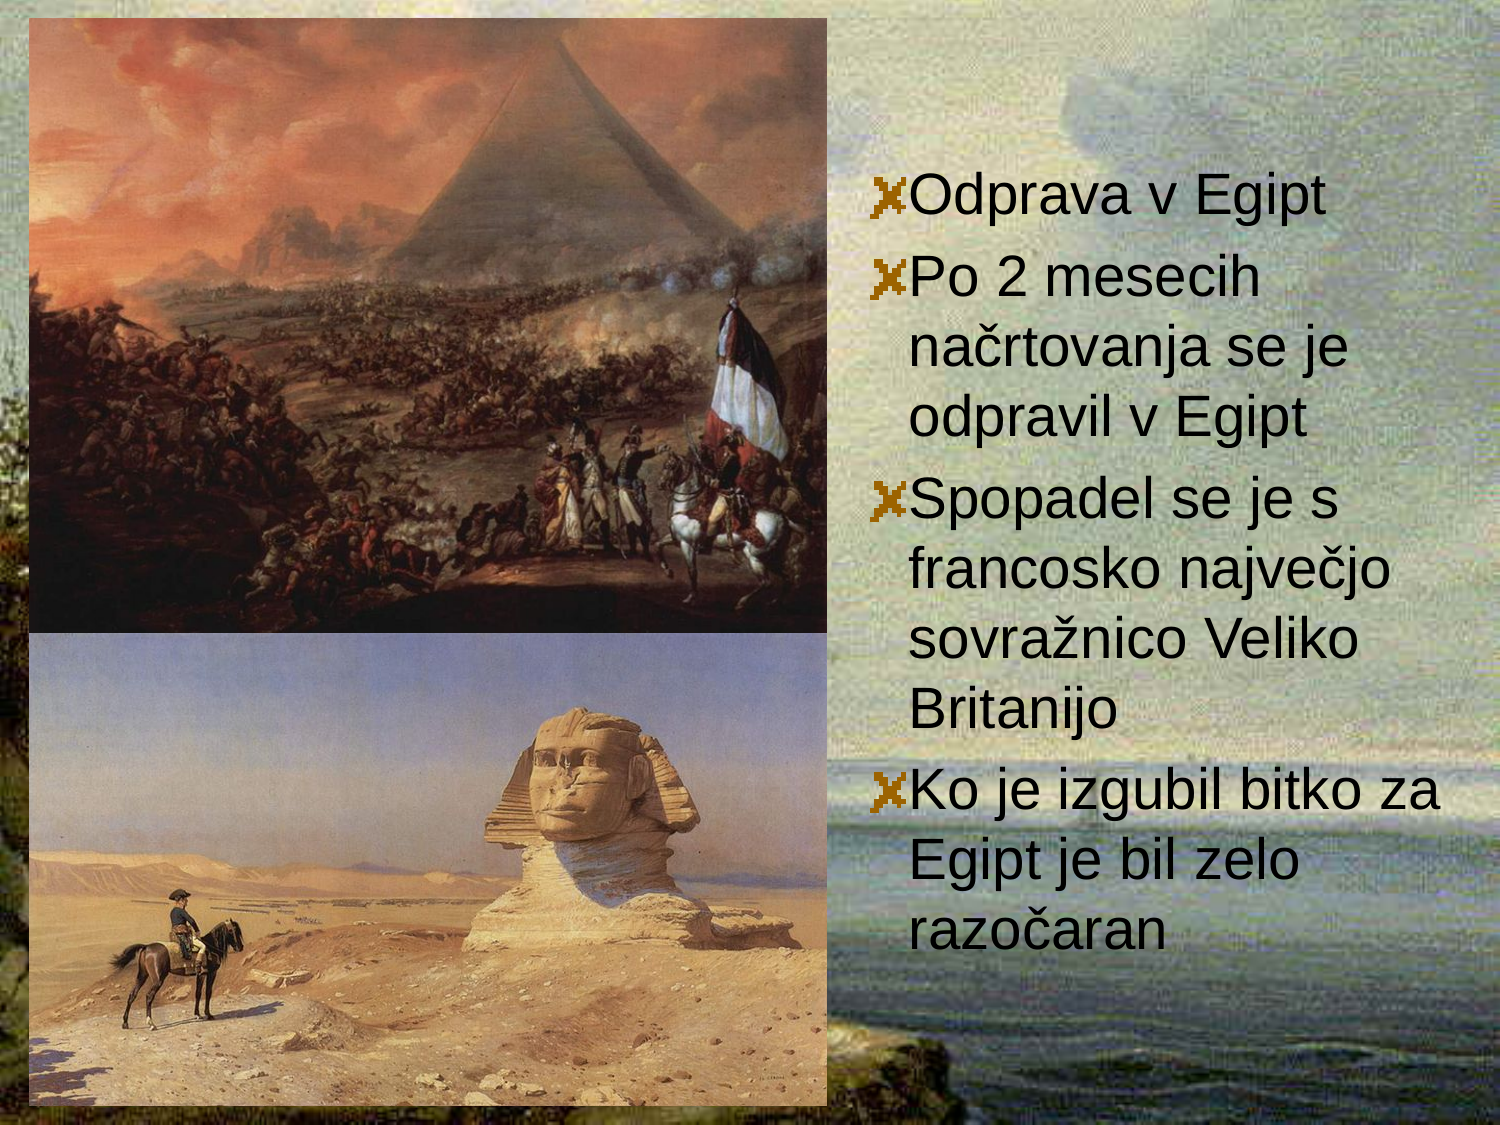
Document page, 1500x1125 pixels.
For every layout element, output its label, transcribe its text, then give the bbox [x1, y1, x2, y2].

list Odprava v Egipt Po 2 mesecih načrtovanja se je odpravil v Egipt Spopadel se je s francosko največjo sovražnico Veliko Britanijo Ko je izgubil bitko za Egipt je bil zelo razočaran [837, 148, 1500, 1010]
picture [0, 0, 1500, 1125]
